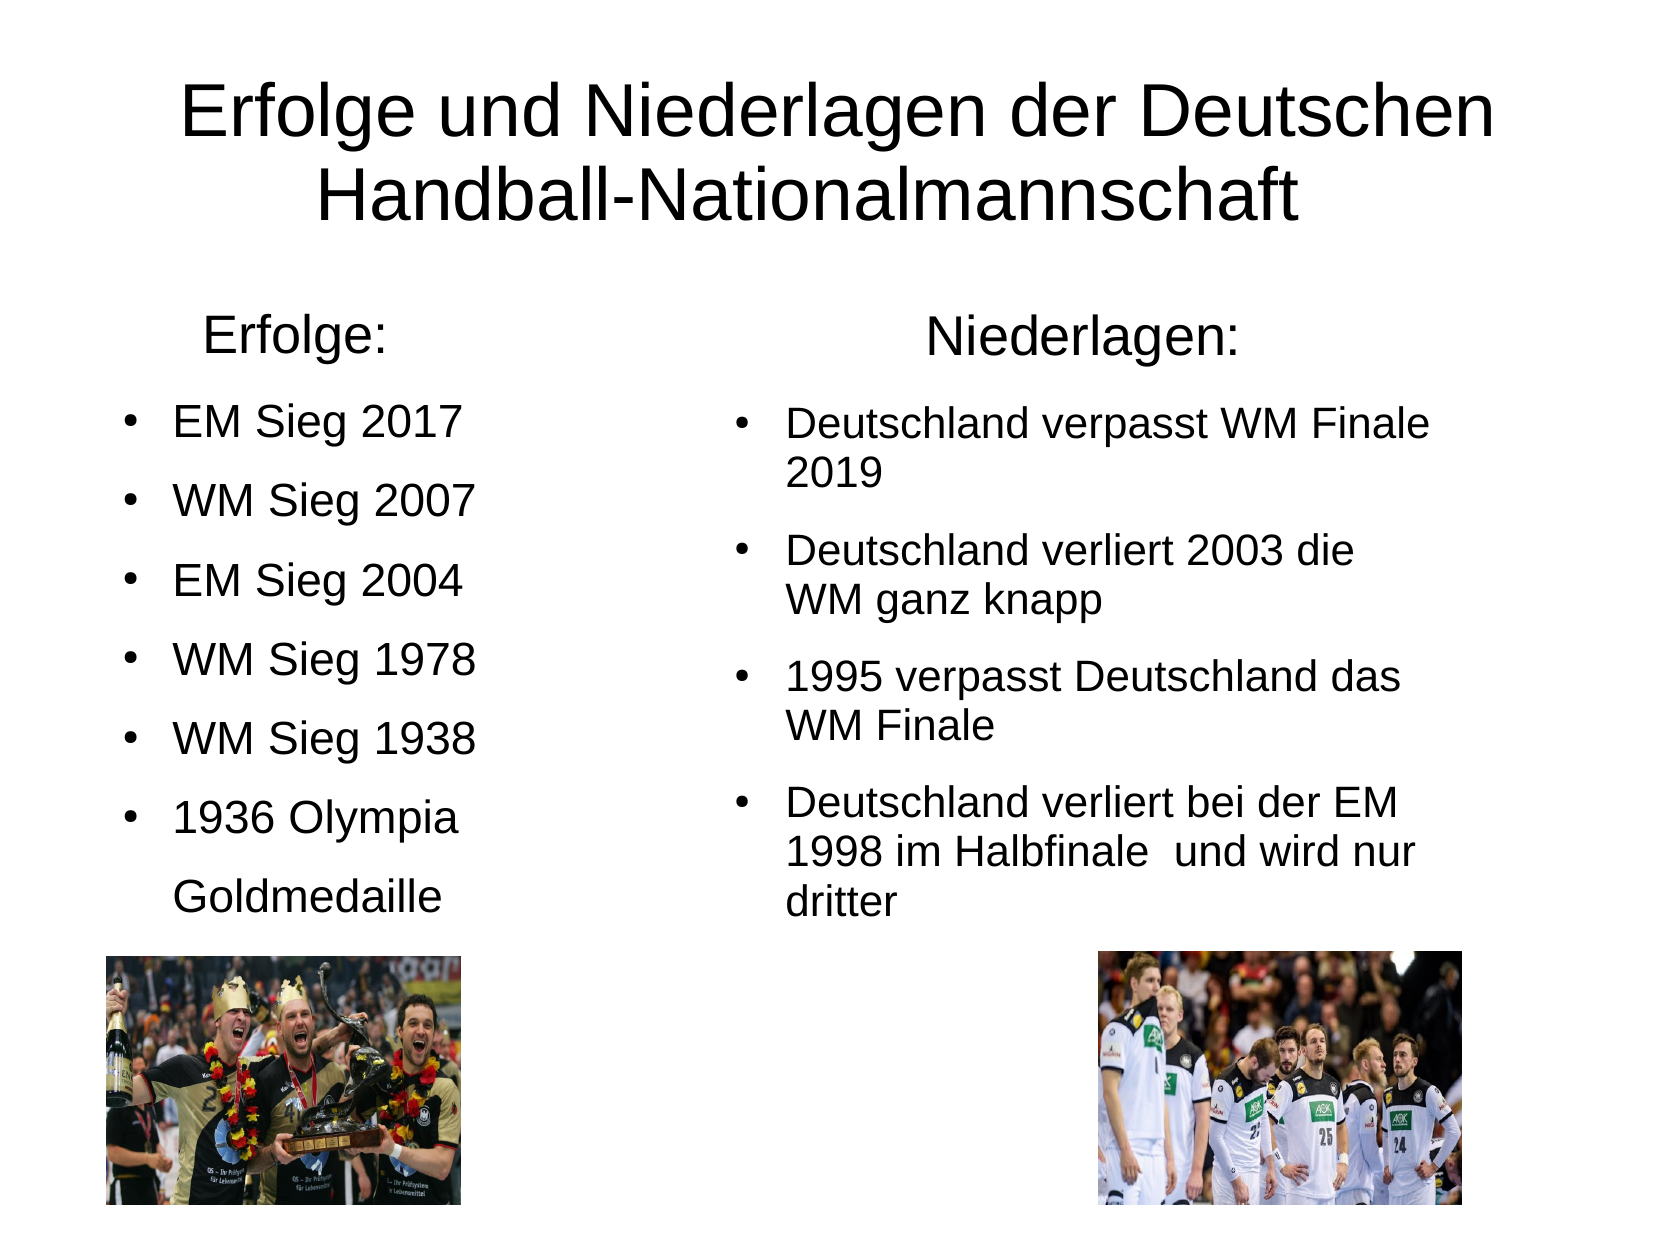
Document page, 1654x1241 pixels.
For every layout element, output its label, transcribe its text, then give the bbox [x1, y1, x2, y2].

picture [106, 956, 461, 1205]
picture [1098, 951, 1462, 1205]
list Erfolge: EM Sieg 2017 WM Sieg 2007 EM Sieg 2004 WM Sieg 1978 WM Sieg 1938 1936 Olympia Goldmedaille [106, 290, 717, 1010]
title Erfolge und Niederlagen der Deutschen Handball-Nationalmannschaft [94, 49, 1583, 257]
list Niederlagen: Deutschland verpasst WM Finale 2019 Deutschland verliert 2003 die WM ganz knapp 1995 verpasst Deutschland das WM Finale Deutschland verliert bei der EM 1998 im Halbfinale und wird nur dritter [717, 290, 1444, 1010]
